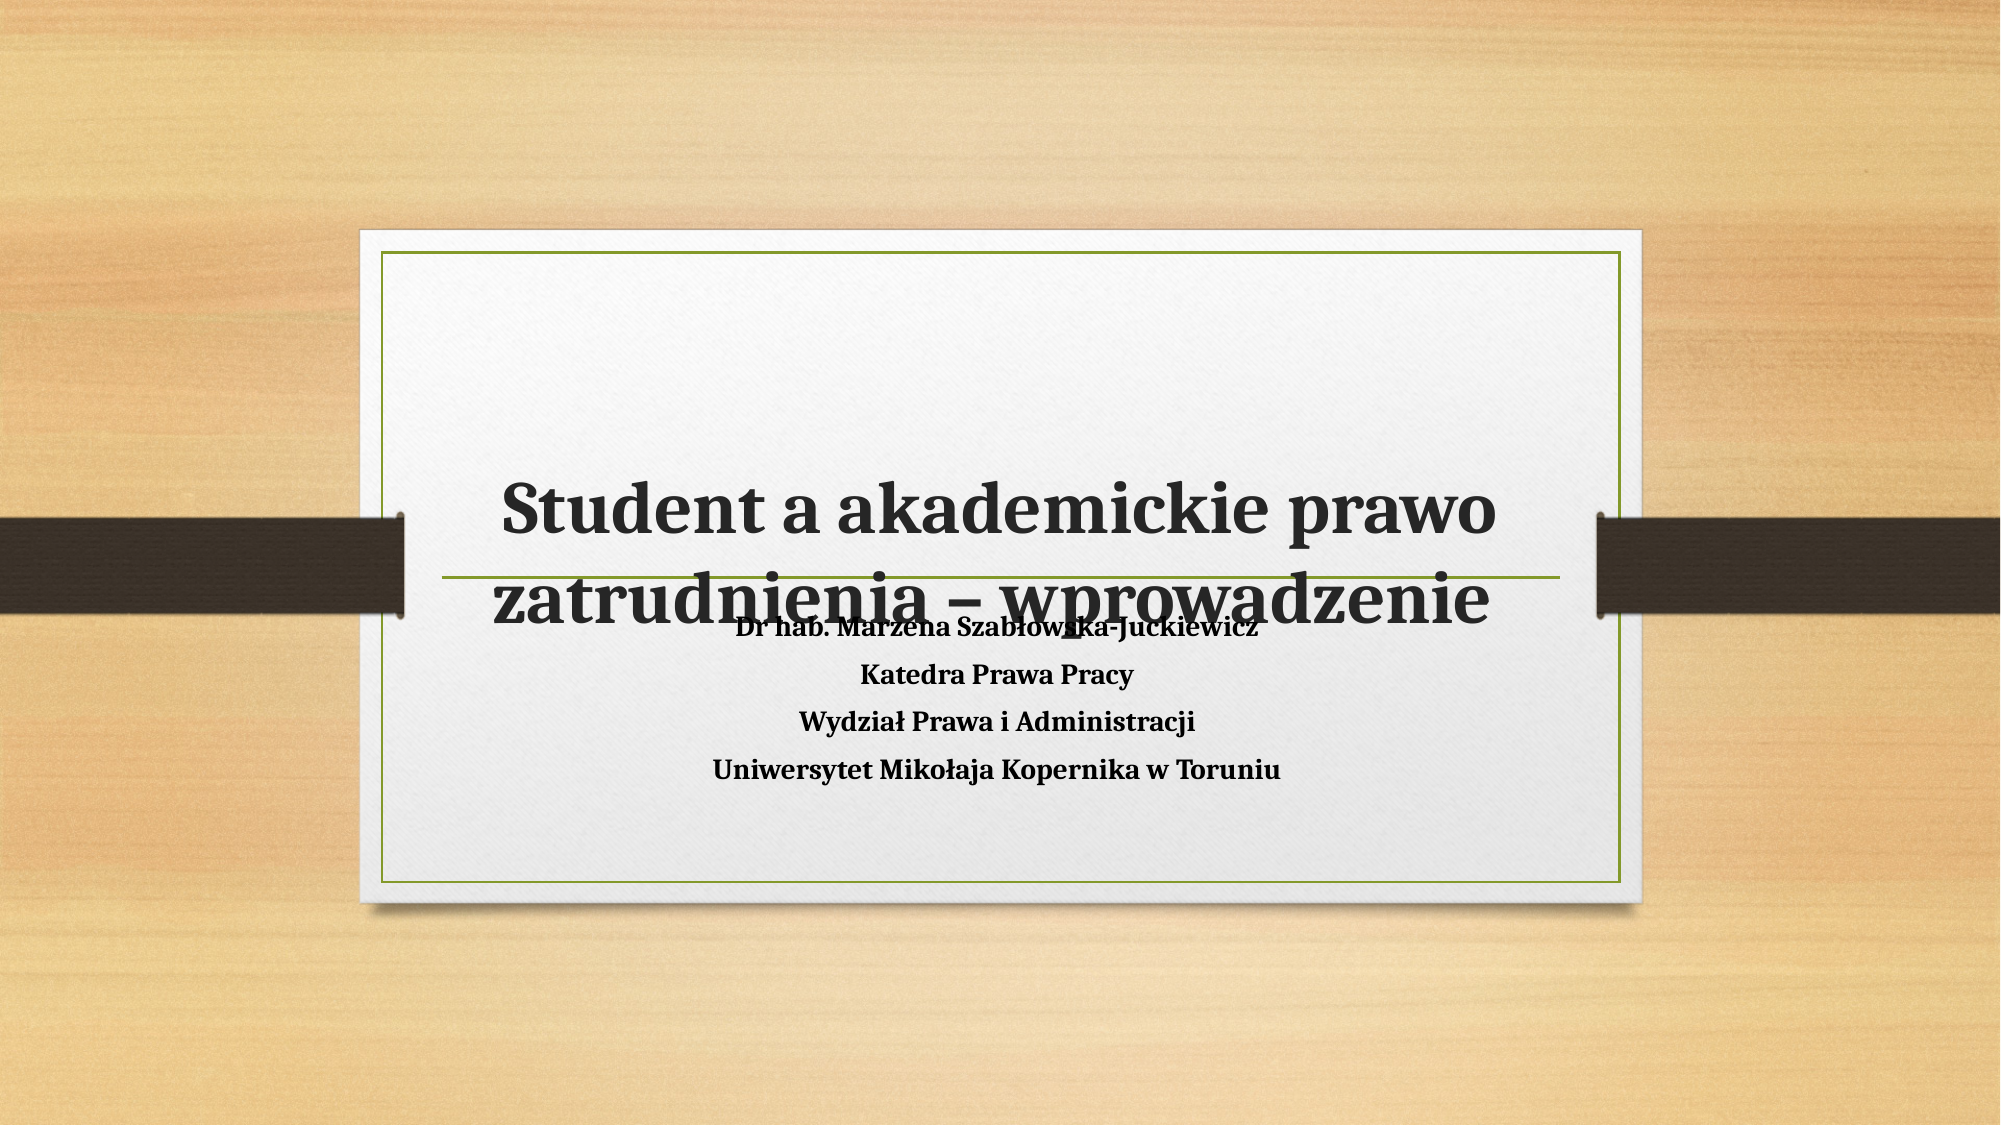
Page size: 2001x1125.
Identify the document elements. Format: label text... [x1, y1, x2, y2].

subtitle Dr hab. Marzena Szabłowska-Juckiewicz Katedra Prawa Pracy Wydział Prawa i Administracji Uniwersytet Mikołaja Kopernika w Toruniu [441, 600, 1560, 817]
title Student a akademickie prawo zatrudnienia – wprowadzenie [441, 271, 1560, 589]
